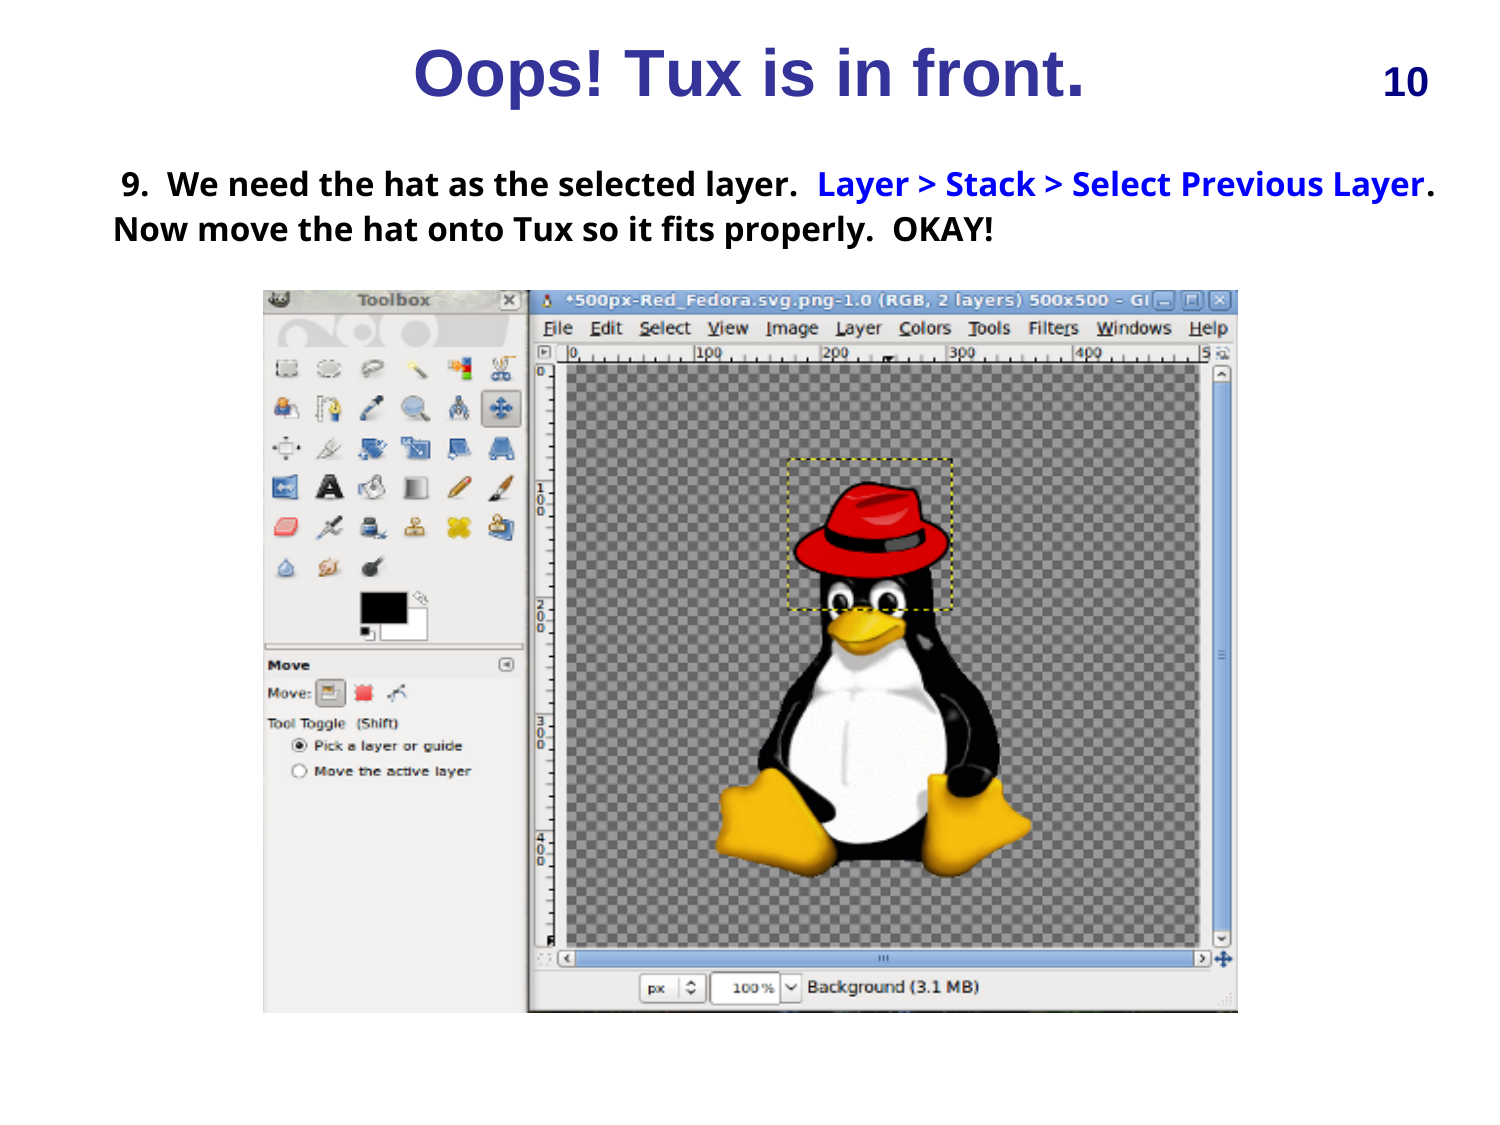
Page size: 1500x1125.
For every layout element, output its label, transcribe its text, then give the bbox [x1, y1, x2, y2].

text_box 10 [1350, 47, 1463, 113]
picture [263, 290, 1238, 1013]
subtitle 9. We need the hat as the selected layer. Layer > Stack > Select Previous Layer. Now move the hat onto Tux so it fits properly. OKAY! [112, 149, 1463, 263]
title Oops! Tux is in front. [75, 28, 1426, 113]
